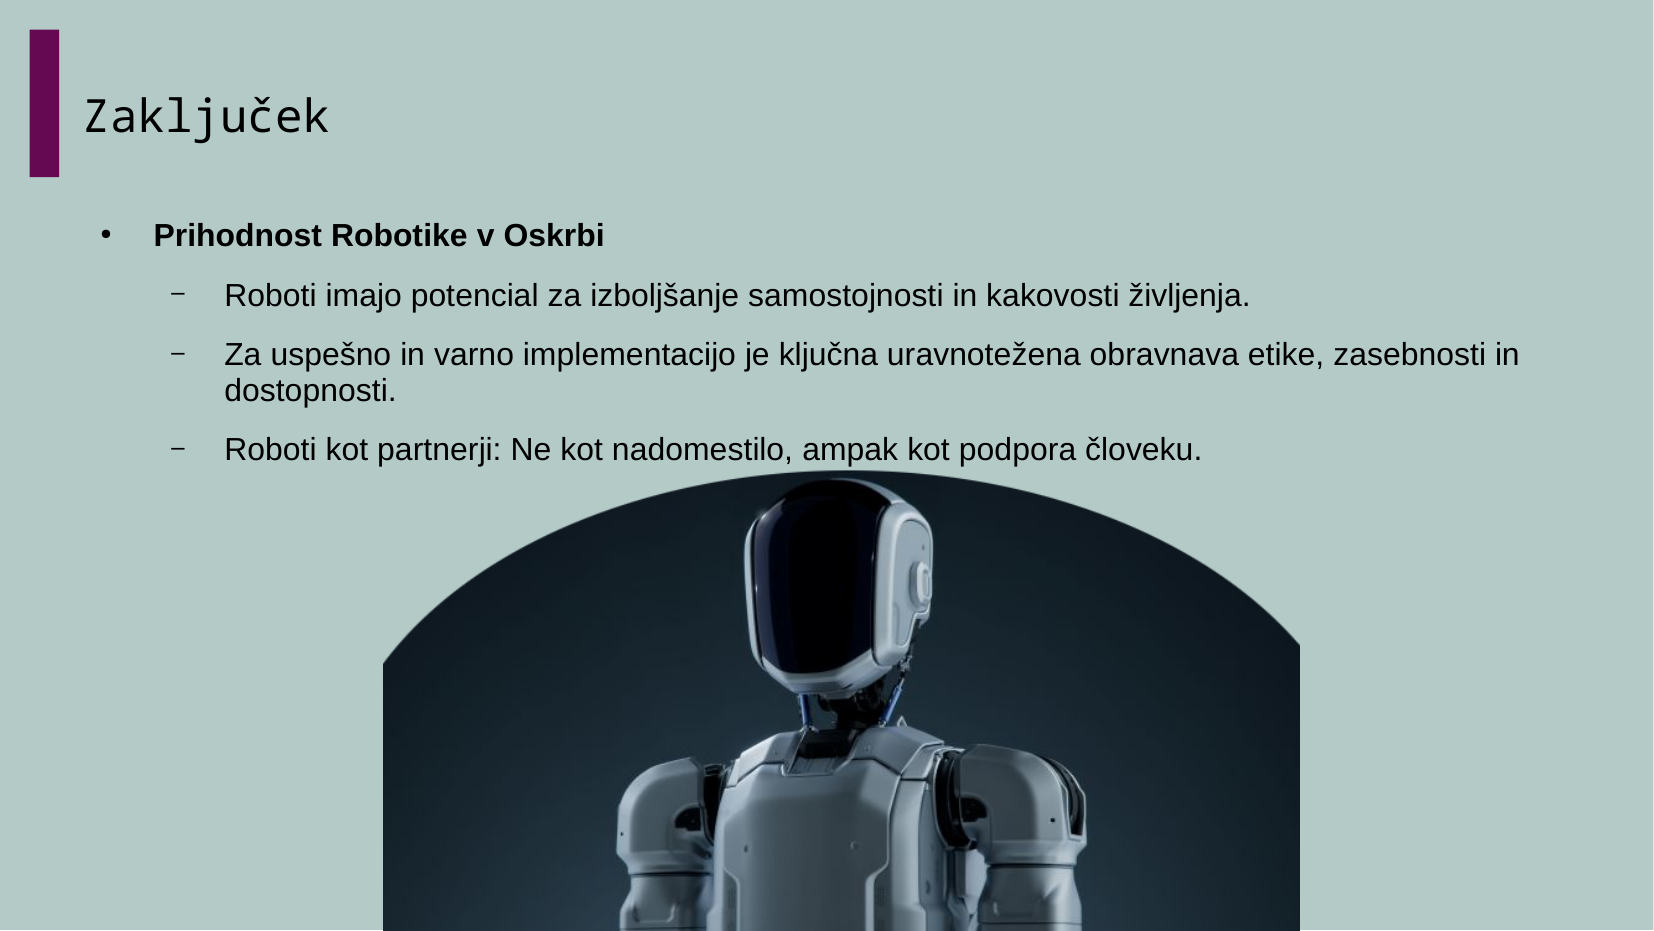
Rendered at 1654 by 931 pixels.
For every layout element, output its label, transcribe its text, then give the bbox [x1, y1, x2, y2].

picture [383, 421, 1300, 931]
list Prihodnost Robotike v Oskrbi Roboti imajo potencial za izboljšanje samostojnosti in kakovosti življenja. Za uspešno in varno implementacijo je ključna uravnotežena obravnava etike, zasebnosti in dostopnosti. Roboti kot partnerji: Ne kot nadomestilo, ampak kot podpora človeku. [82, 217, 1571, 758]
text_box [29, 29, 60, 178]
title Zaključek [82, 37, 1571, 193]
